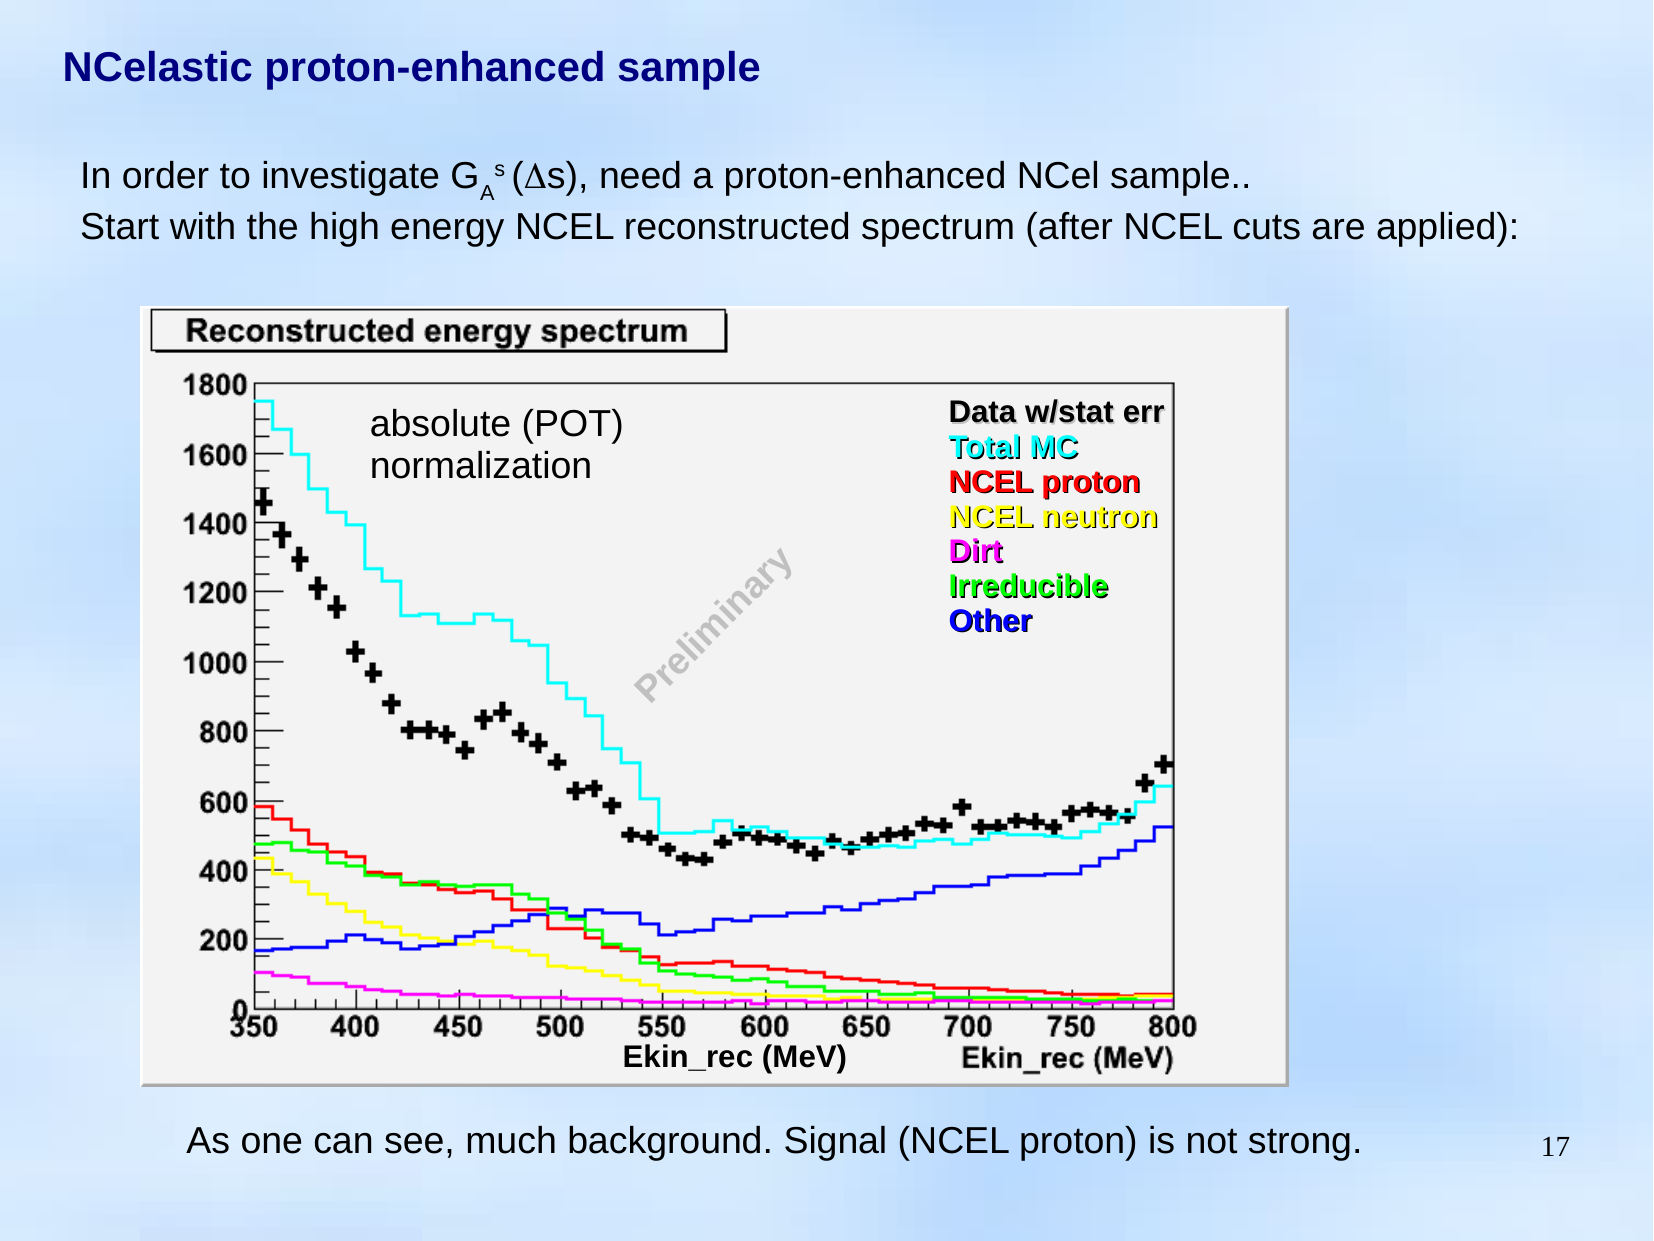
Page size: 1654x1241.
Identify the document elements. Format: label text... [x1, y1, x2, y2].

text_box Ekin_rec (MeV) [607, 1031, 983, 1083]
text_box NCelastic proton-enhanced sample [47, 36, 1363, 99]
text_box In order to investigate GAs (Ds), need a proton-enhanced NCel sample.. Start with the high energy NCEL reconstructed spectrum (after NCEL cuts are applied): [65, 147, 1640, 259]
text_box As one can see, much background. Signal (NCEL proton) is not strong. [171, 1111, 1414, 1169]
text_box Data w/stat err Total MC NCEL proton NCEL neutron Dirt Irreducible Other [933, 387, 1234, 757]
picture [0, 0, 1654, 1241]
text_box absolute (POT) normalization [355, 395, 769, 495]
text_box Preliminary [610, 395, 944, 729]
